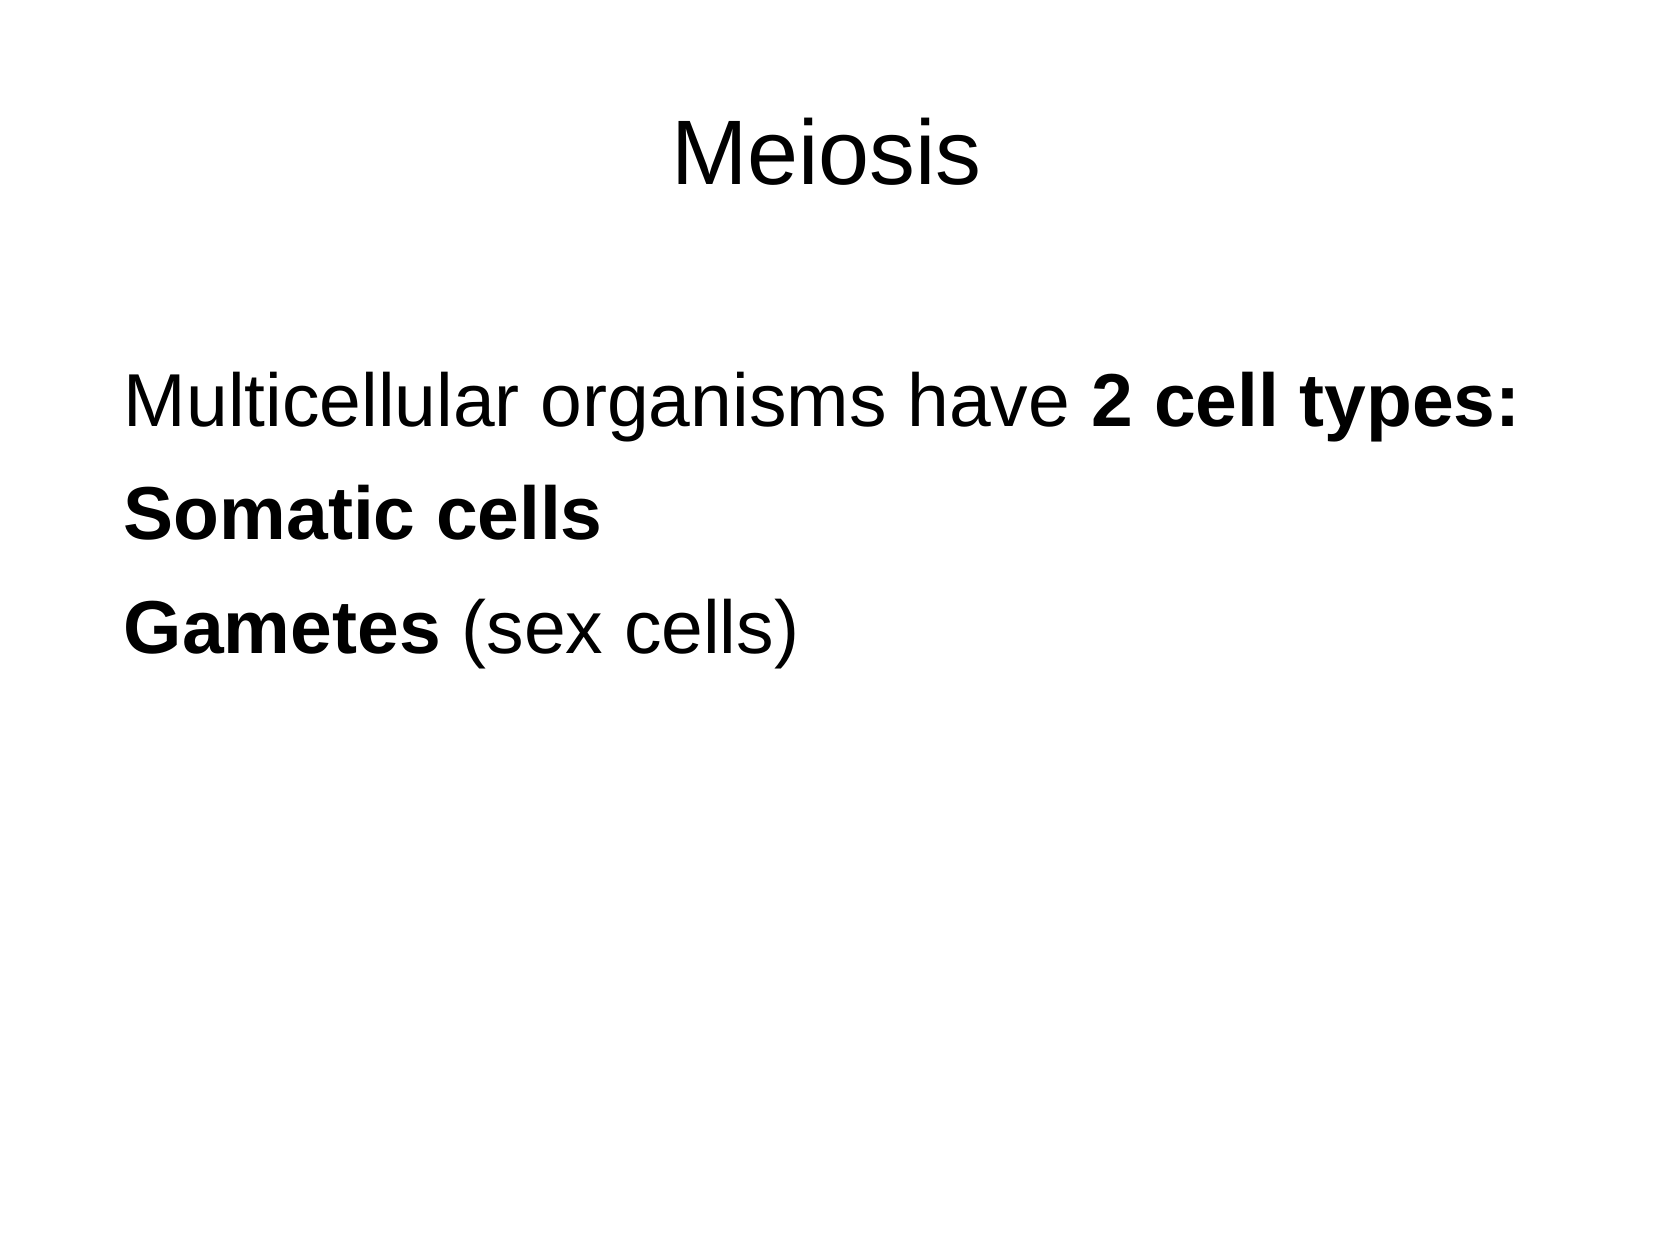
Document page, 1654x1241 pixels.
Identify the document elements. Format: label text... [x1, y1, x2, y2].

title Meiosis [82, 49, 1571, 257]
list Multicellular organisms have 2 cell types: Somatic cells Gametes (sex cells) [124, 358, 1530, 1088]
